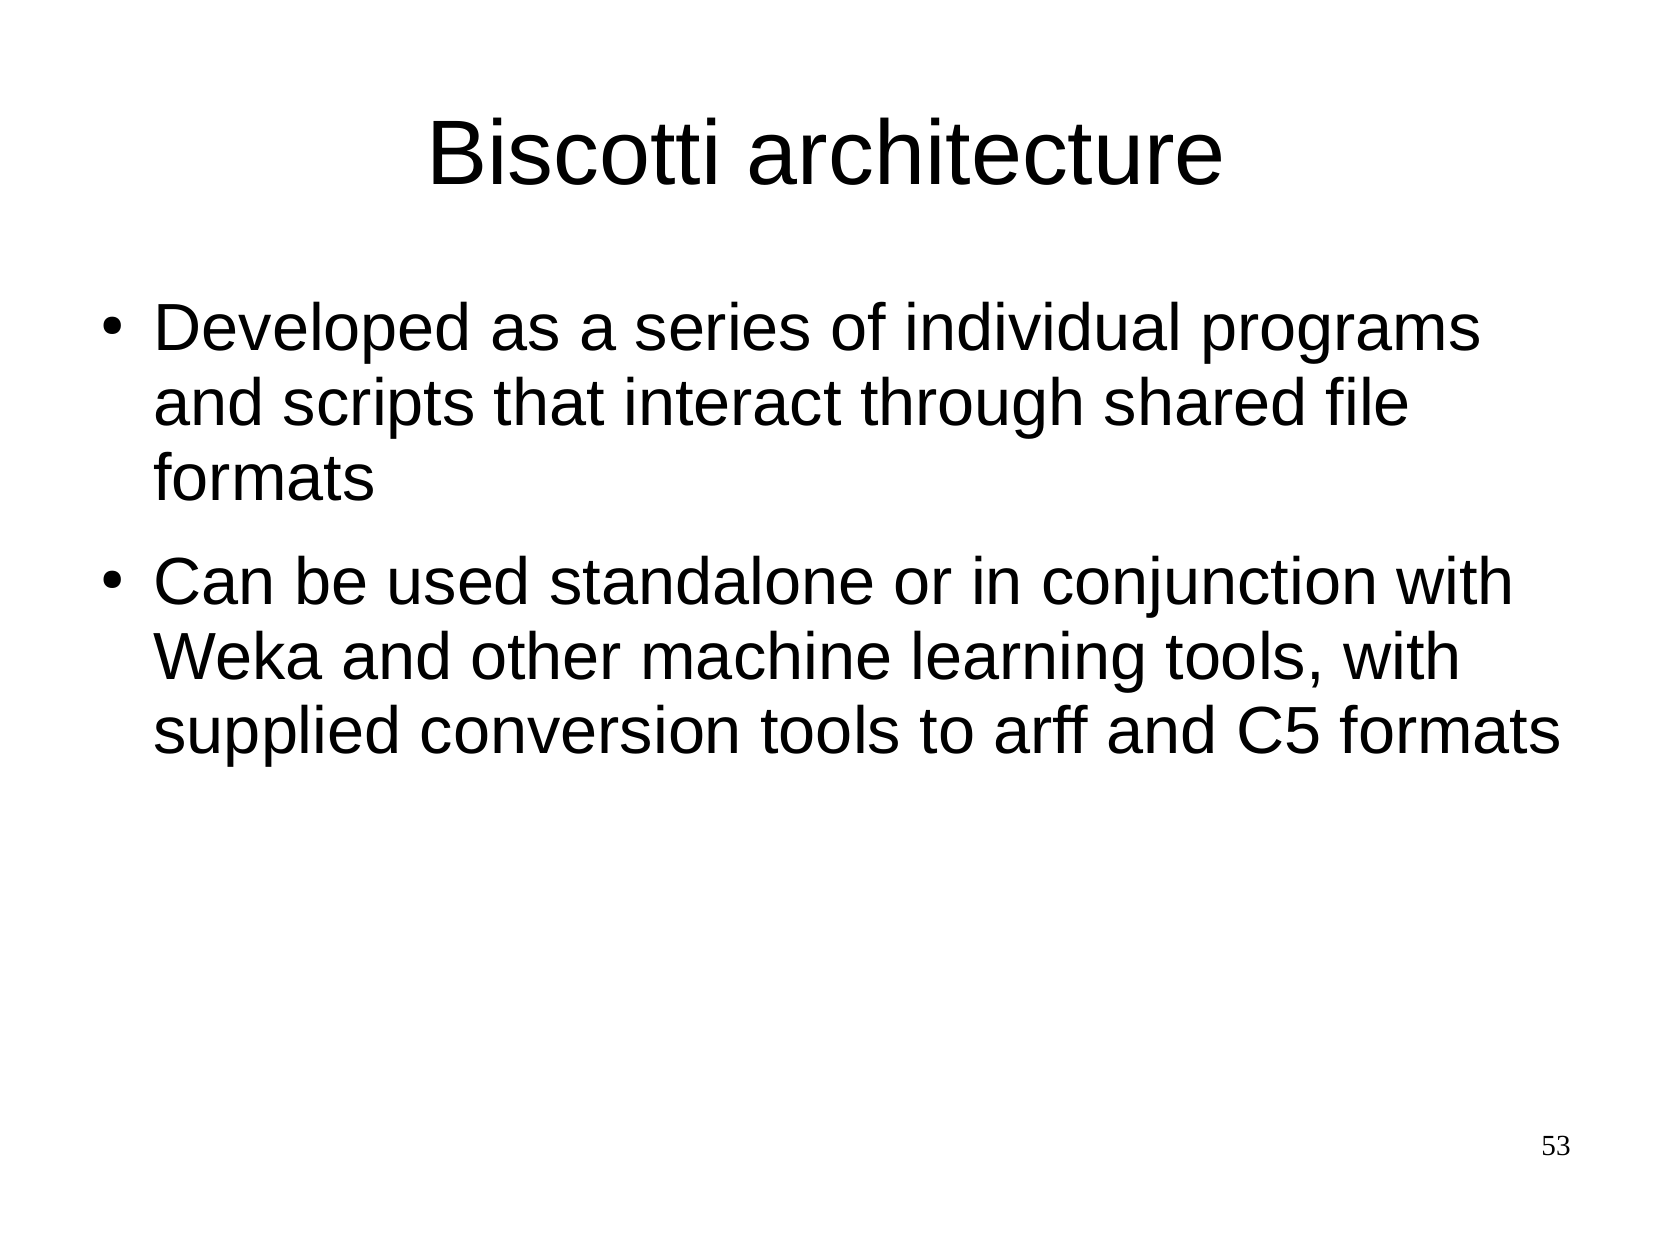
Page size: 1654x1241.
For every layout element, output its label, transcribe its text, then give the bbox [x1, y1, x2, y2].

title Biscotti architecture [82, 49, 1571, 257]
list Developed as a series of individual programs and scripts that interact through shared file formats Can be used standalone or in conjunction with Weka and other machine learning tools, with supplied conversion tools to arff and C5 formats [82, 290, 1571, 1109]
